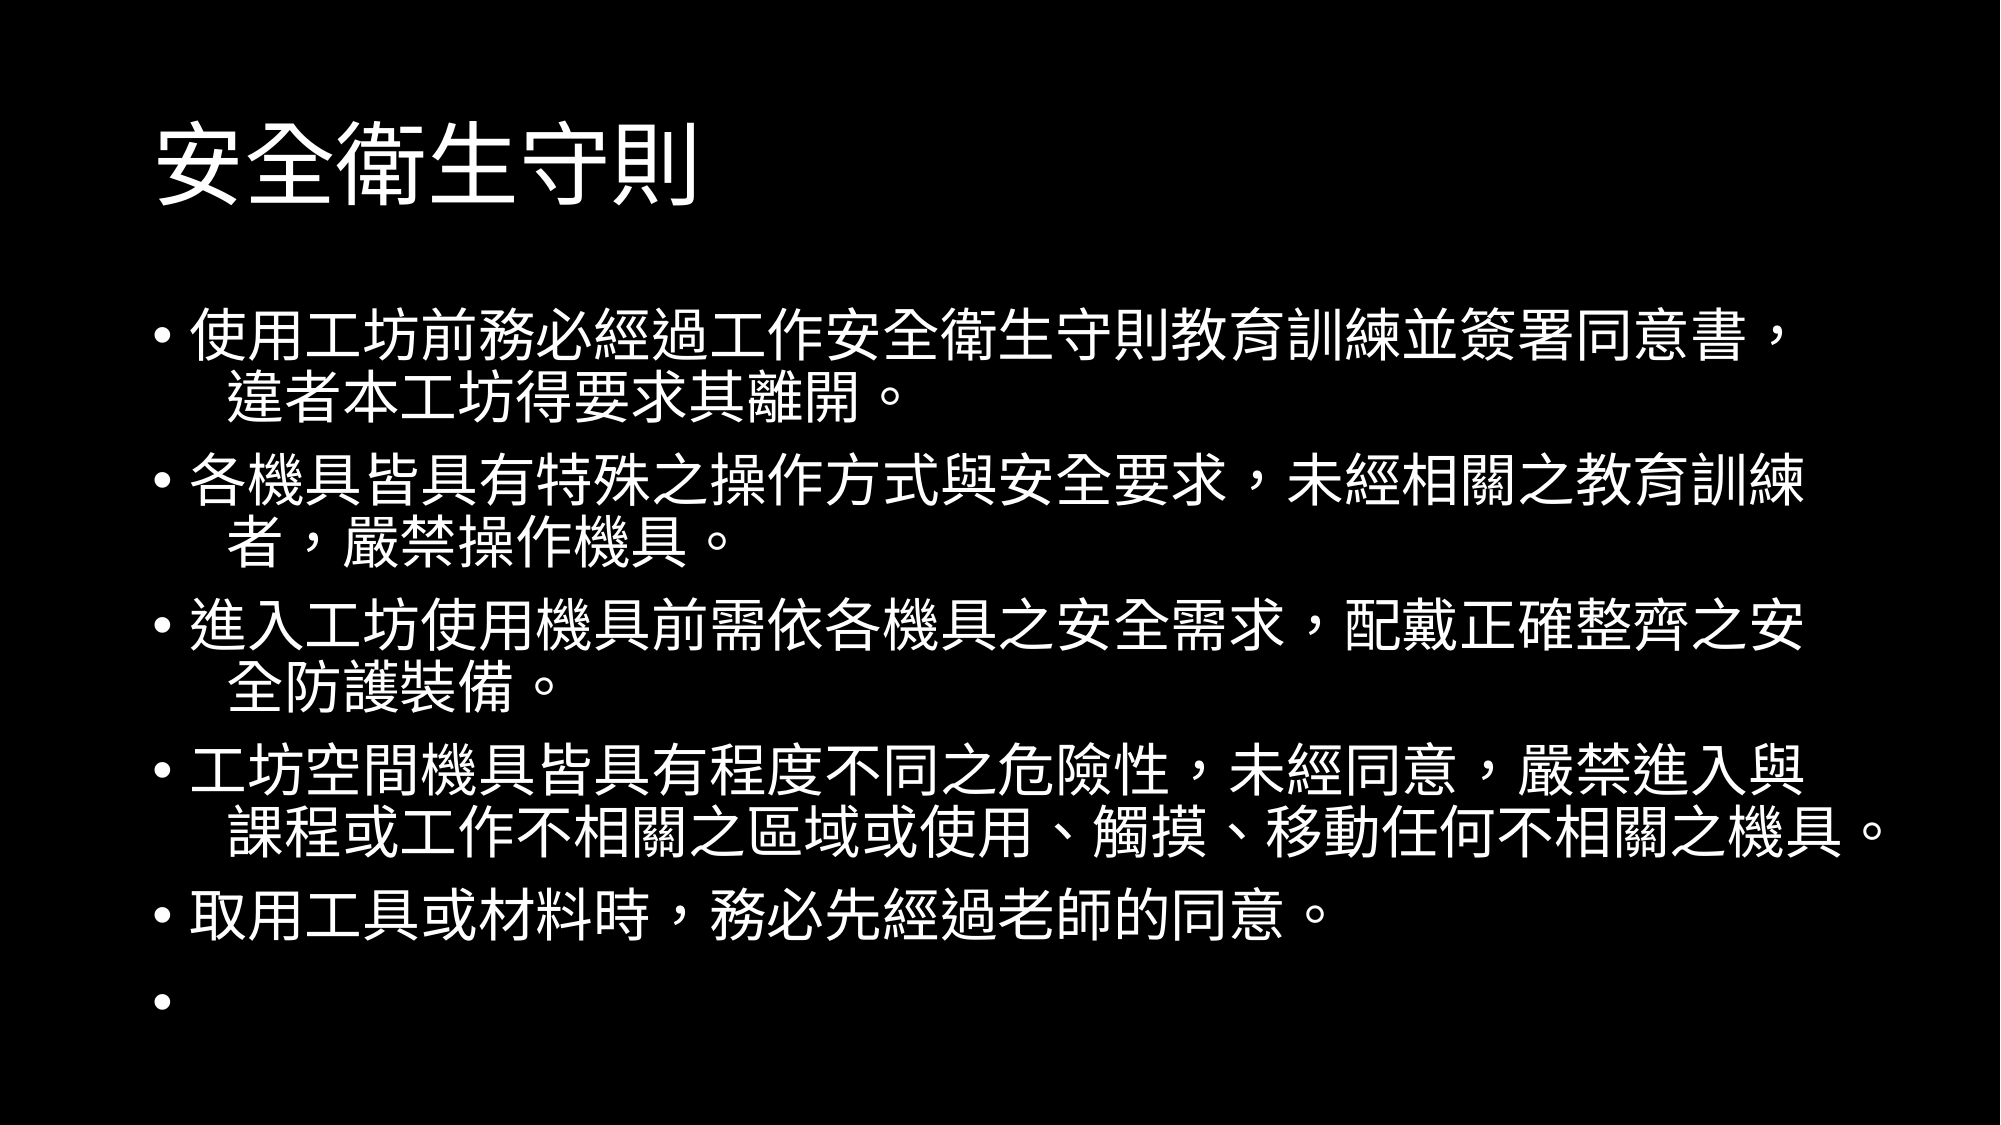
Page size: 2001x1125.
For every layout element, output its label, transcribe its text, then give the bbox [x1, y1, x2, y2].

list 使用工坊前務必經過工作安全衛生守則教育訓練並簽署同意書，違者本工坊得要求其離開。 各機具皆具有特殊之操作方式與安全要求，未經相關之教育訓練者，嚴禁操作機具。 進入工坊使用機具前需依各機具之安全需求，配戴正確整齊之安全防護裝備。 工坊空間機具皆具有程度不同之危險性，未經同意，嚴禁進入與課程或工作不相關之區域或使用、觸摸、移動任何不相關之機具。 取用工具或材料時，務必先經過老師的同意。 [137, 299, 1863, 1014]
title 安全衛生守則 [137, 59, 1863, 278]
